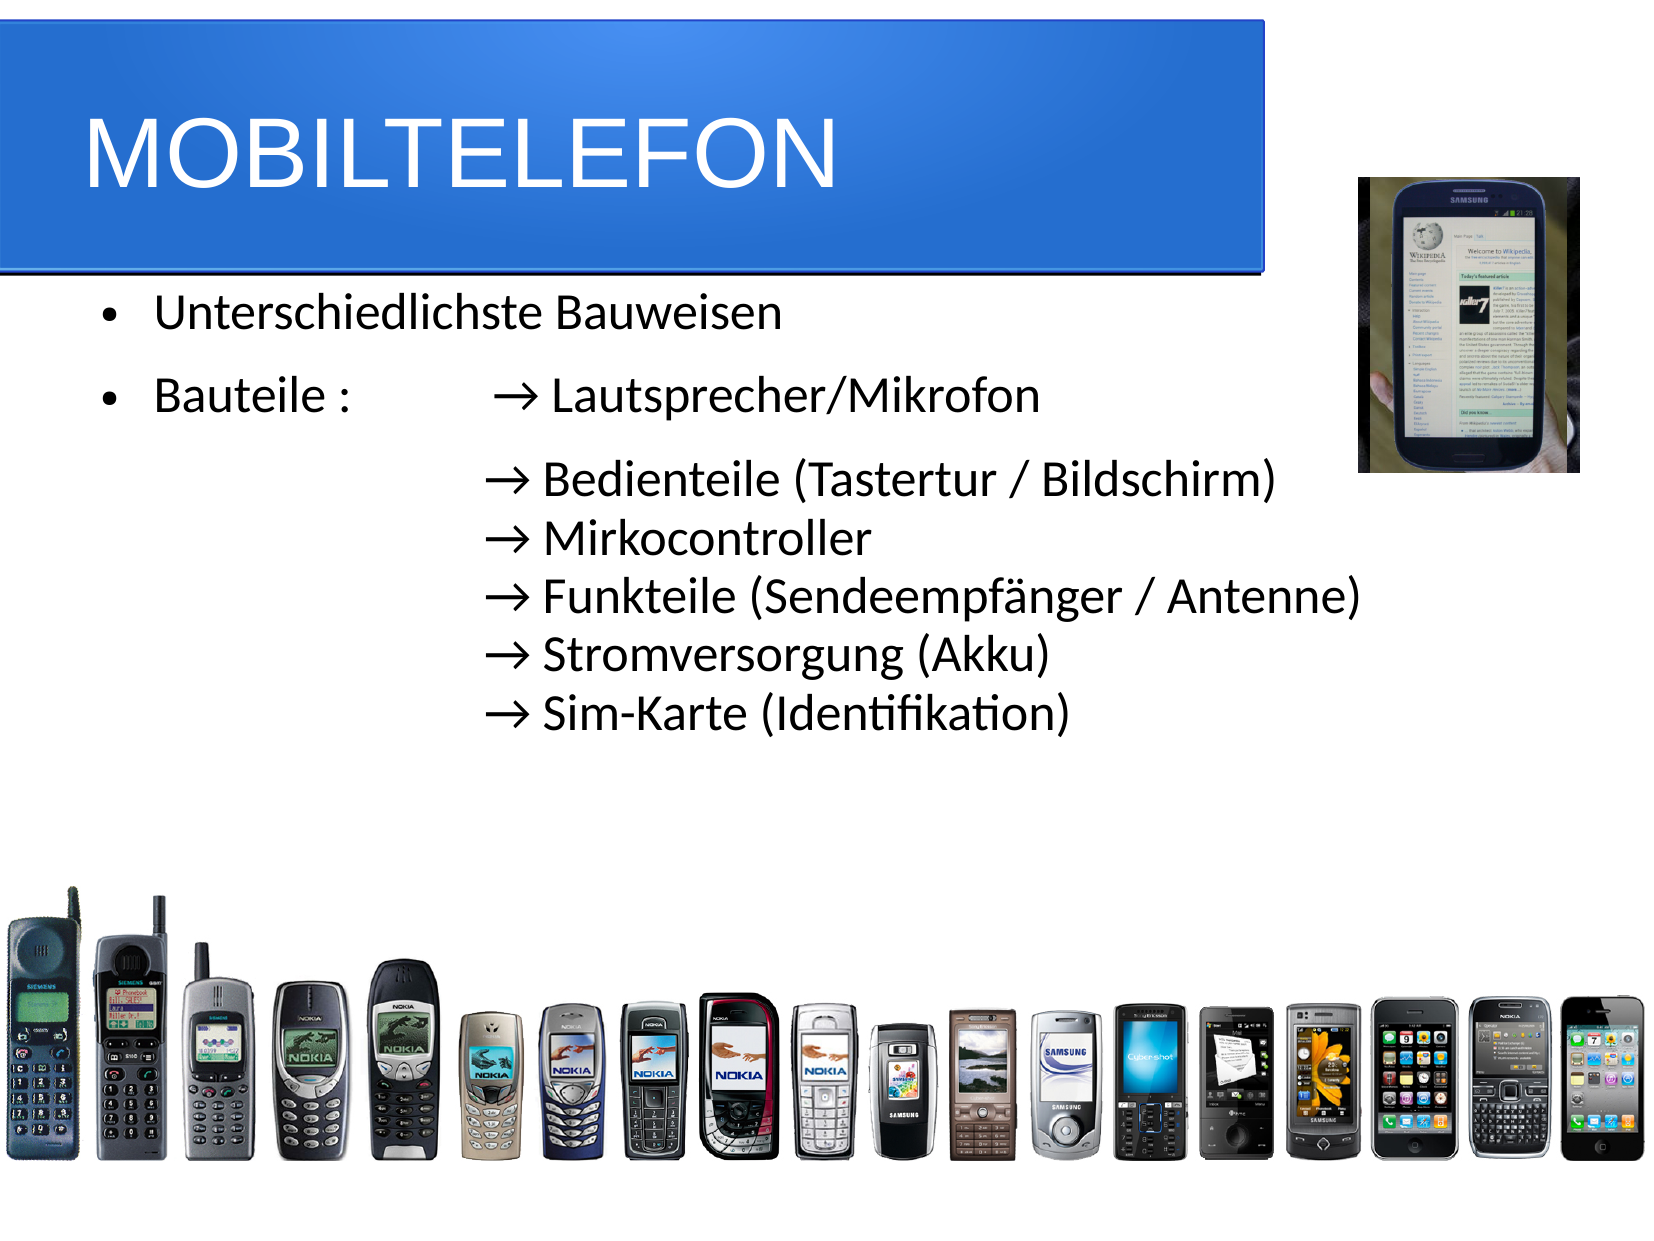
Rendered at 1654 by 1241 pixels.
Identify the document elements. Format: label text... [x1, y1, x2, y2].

picture [1358, 177, 1580, 473]
list Unterschiedlichste Bauweisen Bauteile : → Lautsprecher/Mikrofon → Bedienteile (Tastertur / Bildschirm) → Mirkocontroller → Funkteile (Sendeempfänger / Antenne) → Stromversorgung (Akku) → Sim-Karte (Identifikation) [82, 290, 1538, 885]
picture [0, 885, 1654, 1161]
title MOBILTELEFON [82, 49, 1250, 257]
